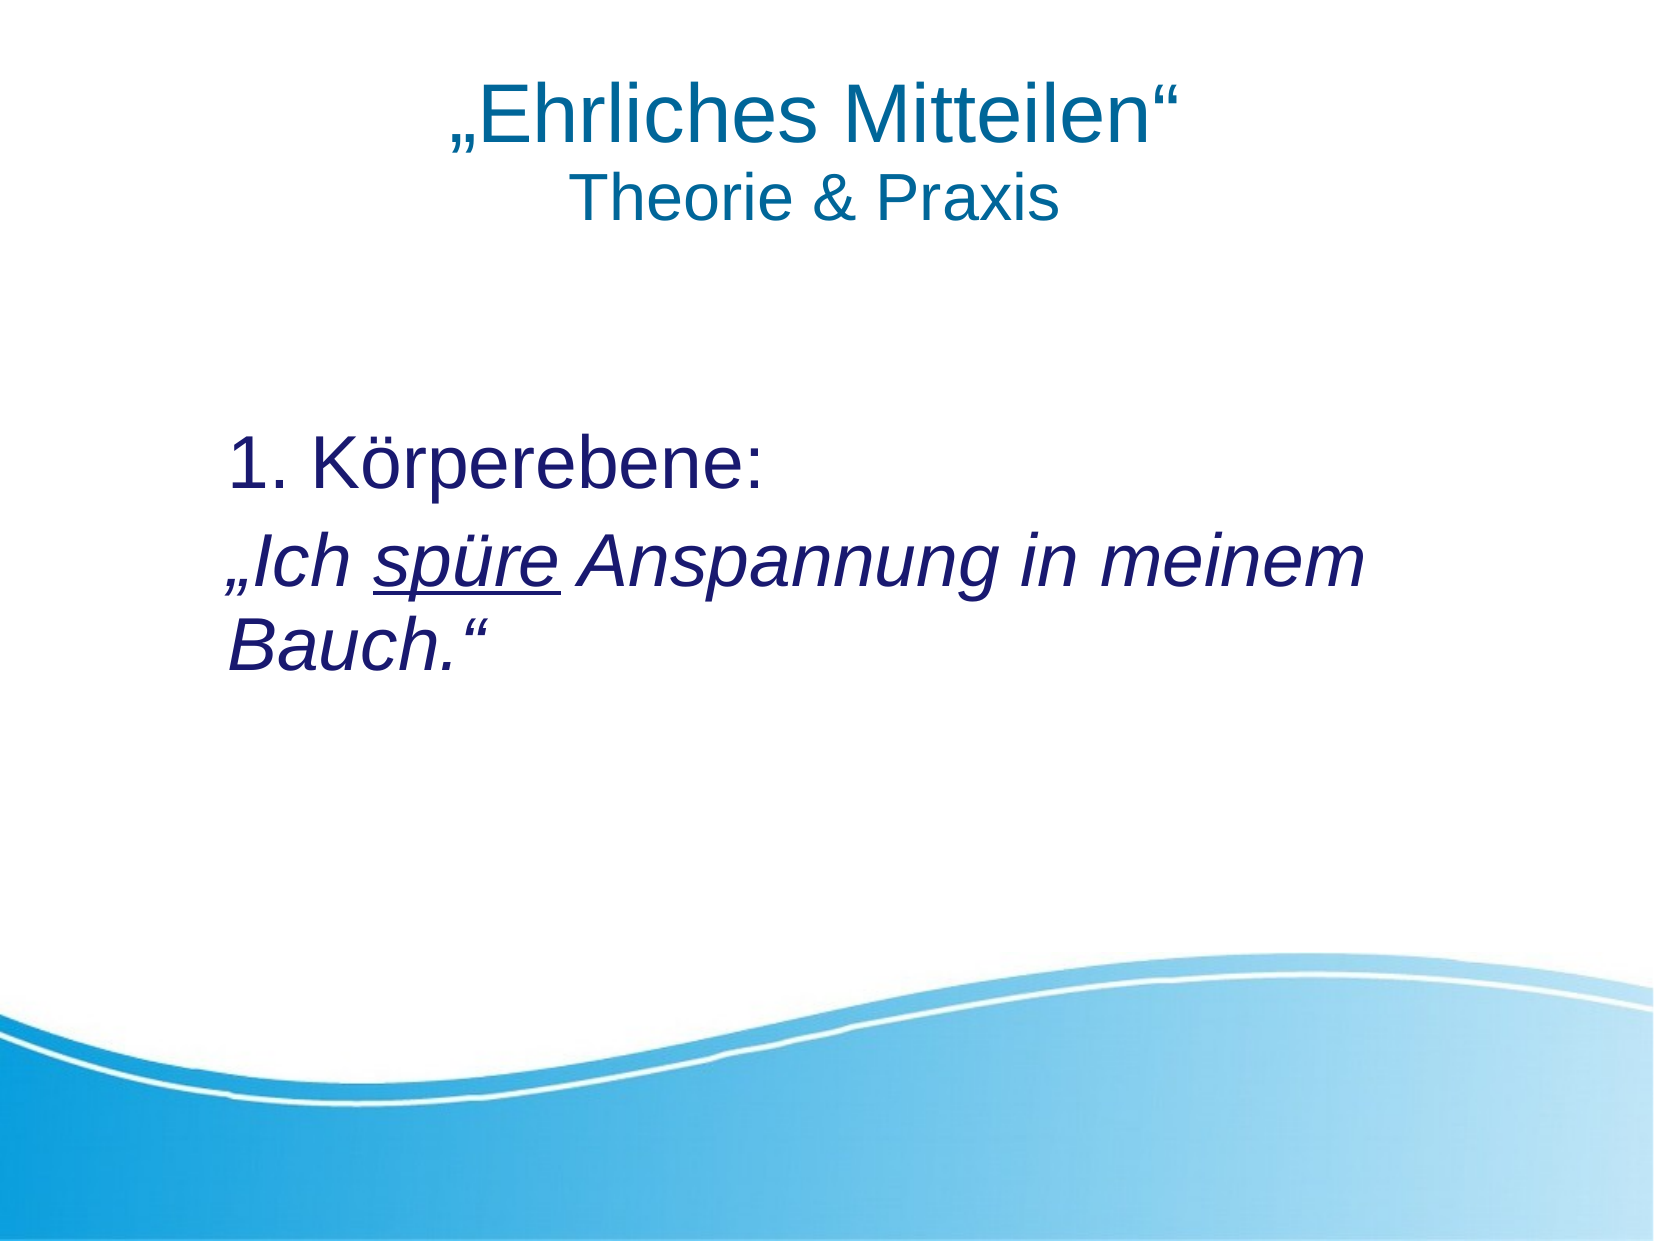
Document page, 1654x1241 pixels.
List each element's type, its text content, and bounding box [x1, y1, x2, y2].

title „Ehrliches Mitteilen“ Theorie & Praxis [70, 47, 1559, 255]
text_box 1. Körperebene: „Ich spüre Anspannung in meinem Bauch.“ [212, 413, 1524, 851]
picture [0, 952, 1654, 1241]
